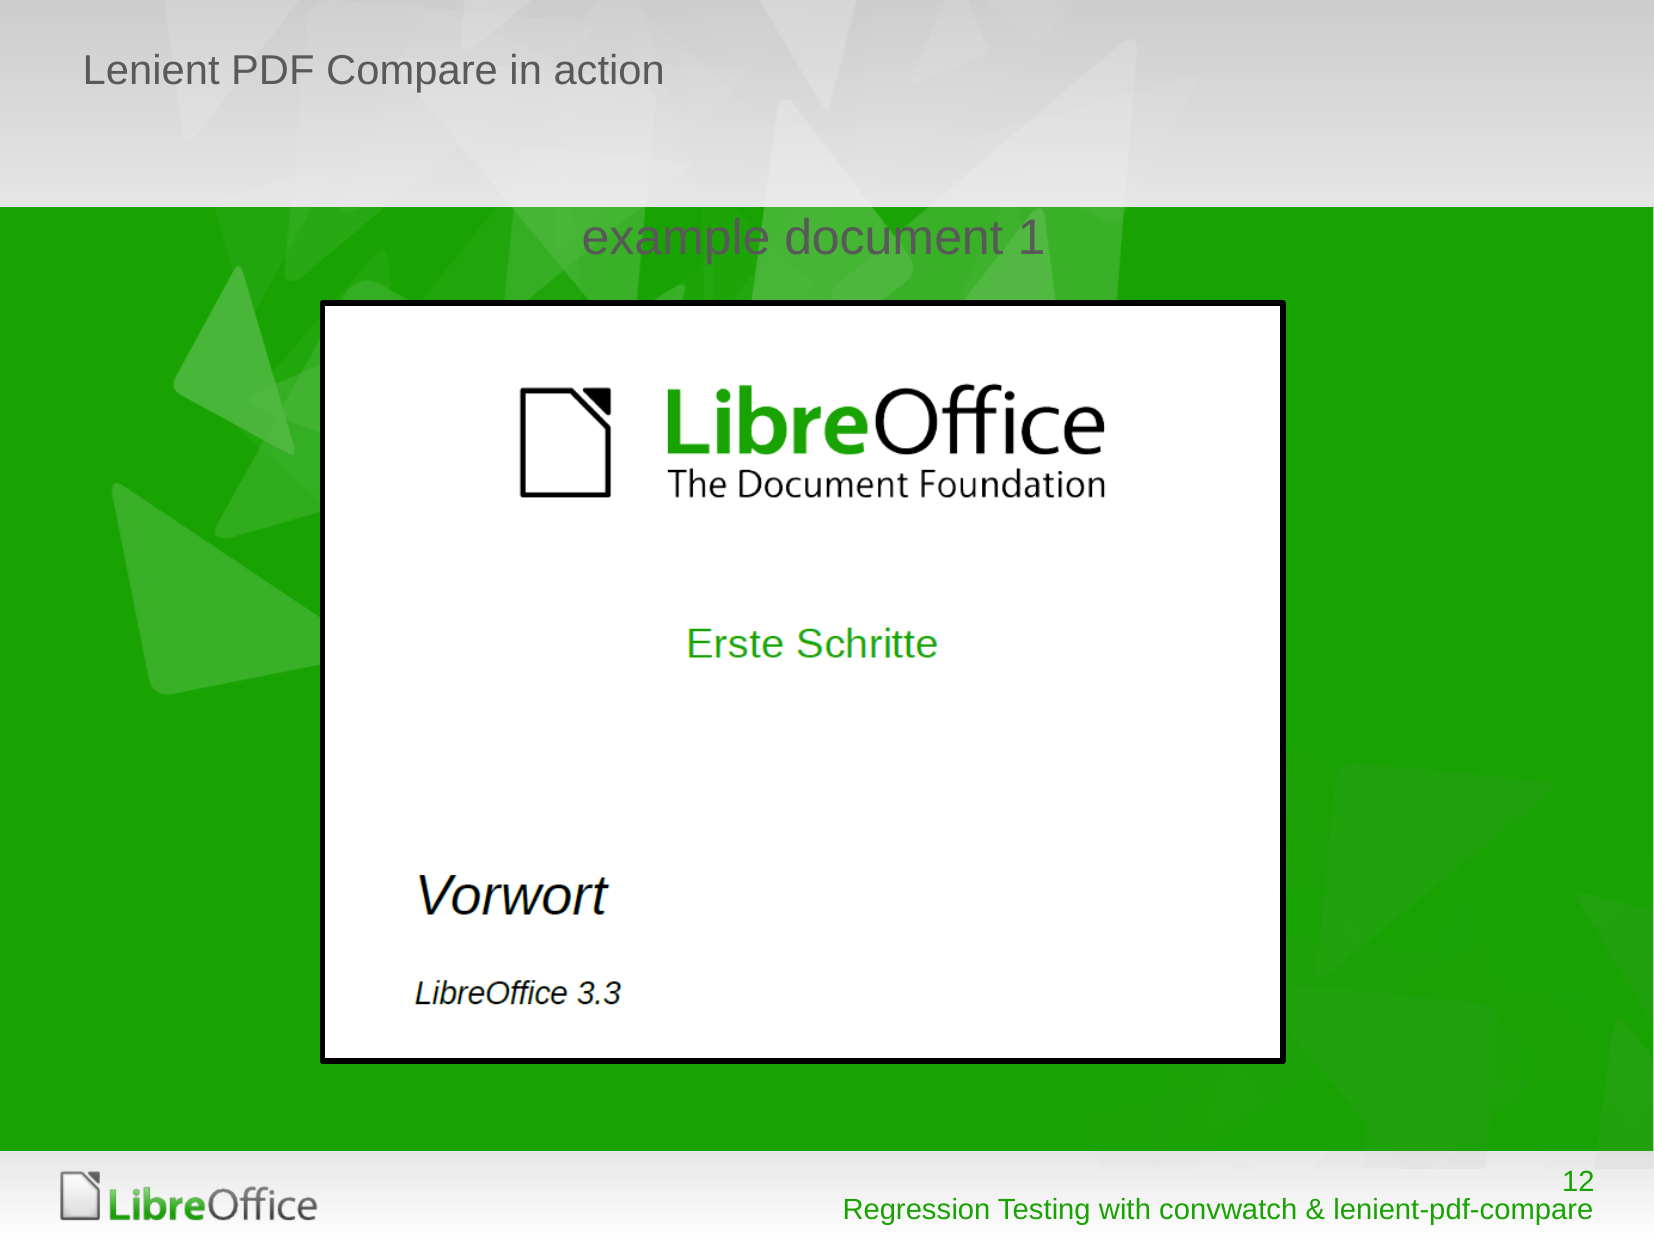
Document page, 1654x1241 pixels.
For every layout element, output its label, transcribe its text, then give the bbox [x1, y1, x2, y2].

title Lenient PDF Compare in action [82, 47, 1452, 110]
picture [0, 0, 1654, 1169]
text_box example document 1 [481, 202, 1146, 280]
picture [325, 305, 1281, 1058]
picture [41, 1152, 337, 1240]
